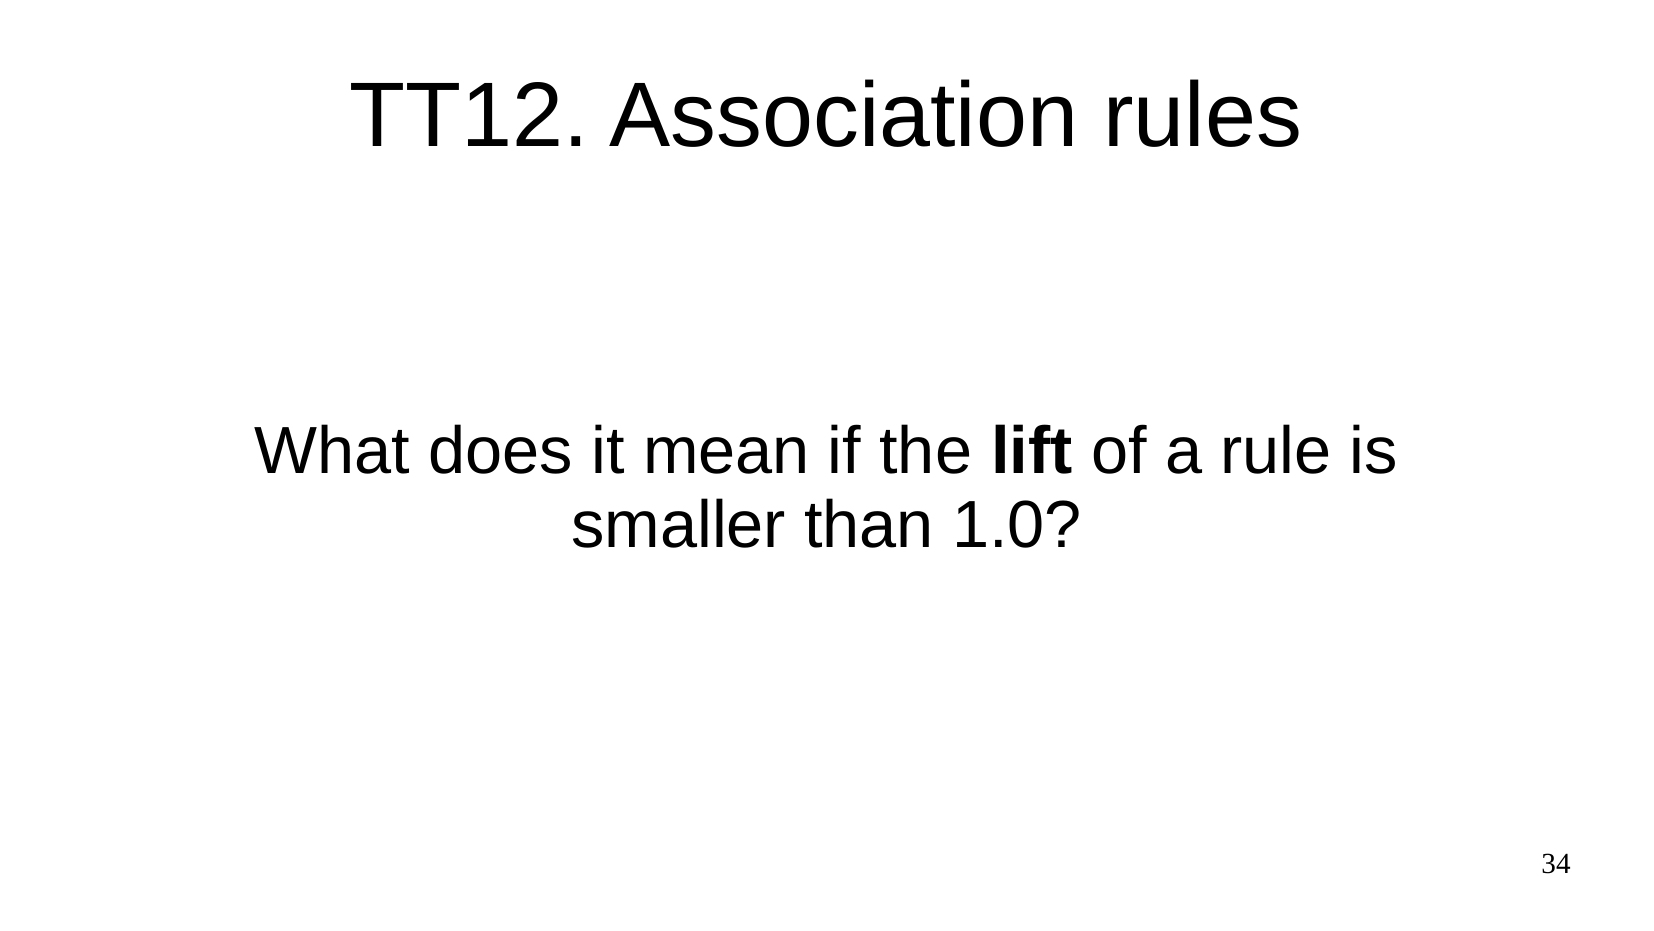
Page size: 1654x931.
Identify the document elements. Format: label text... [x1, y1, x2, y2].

subtitle What does it mean if the lift of a rule is smaller than 1.0? [82, 217, 1571, 758]
title TT12. Association rules [82, 37, 1571, 193]
